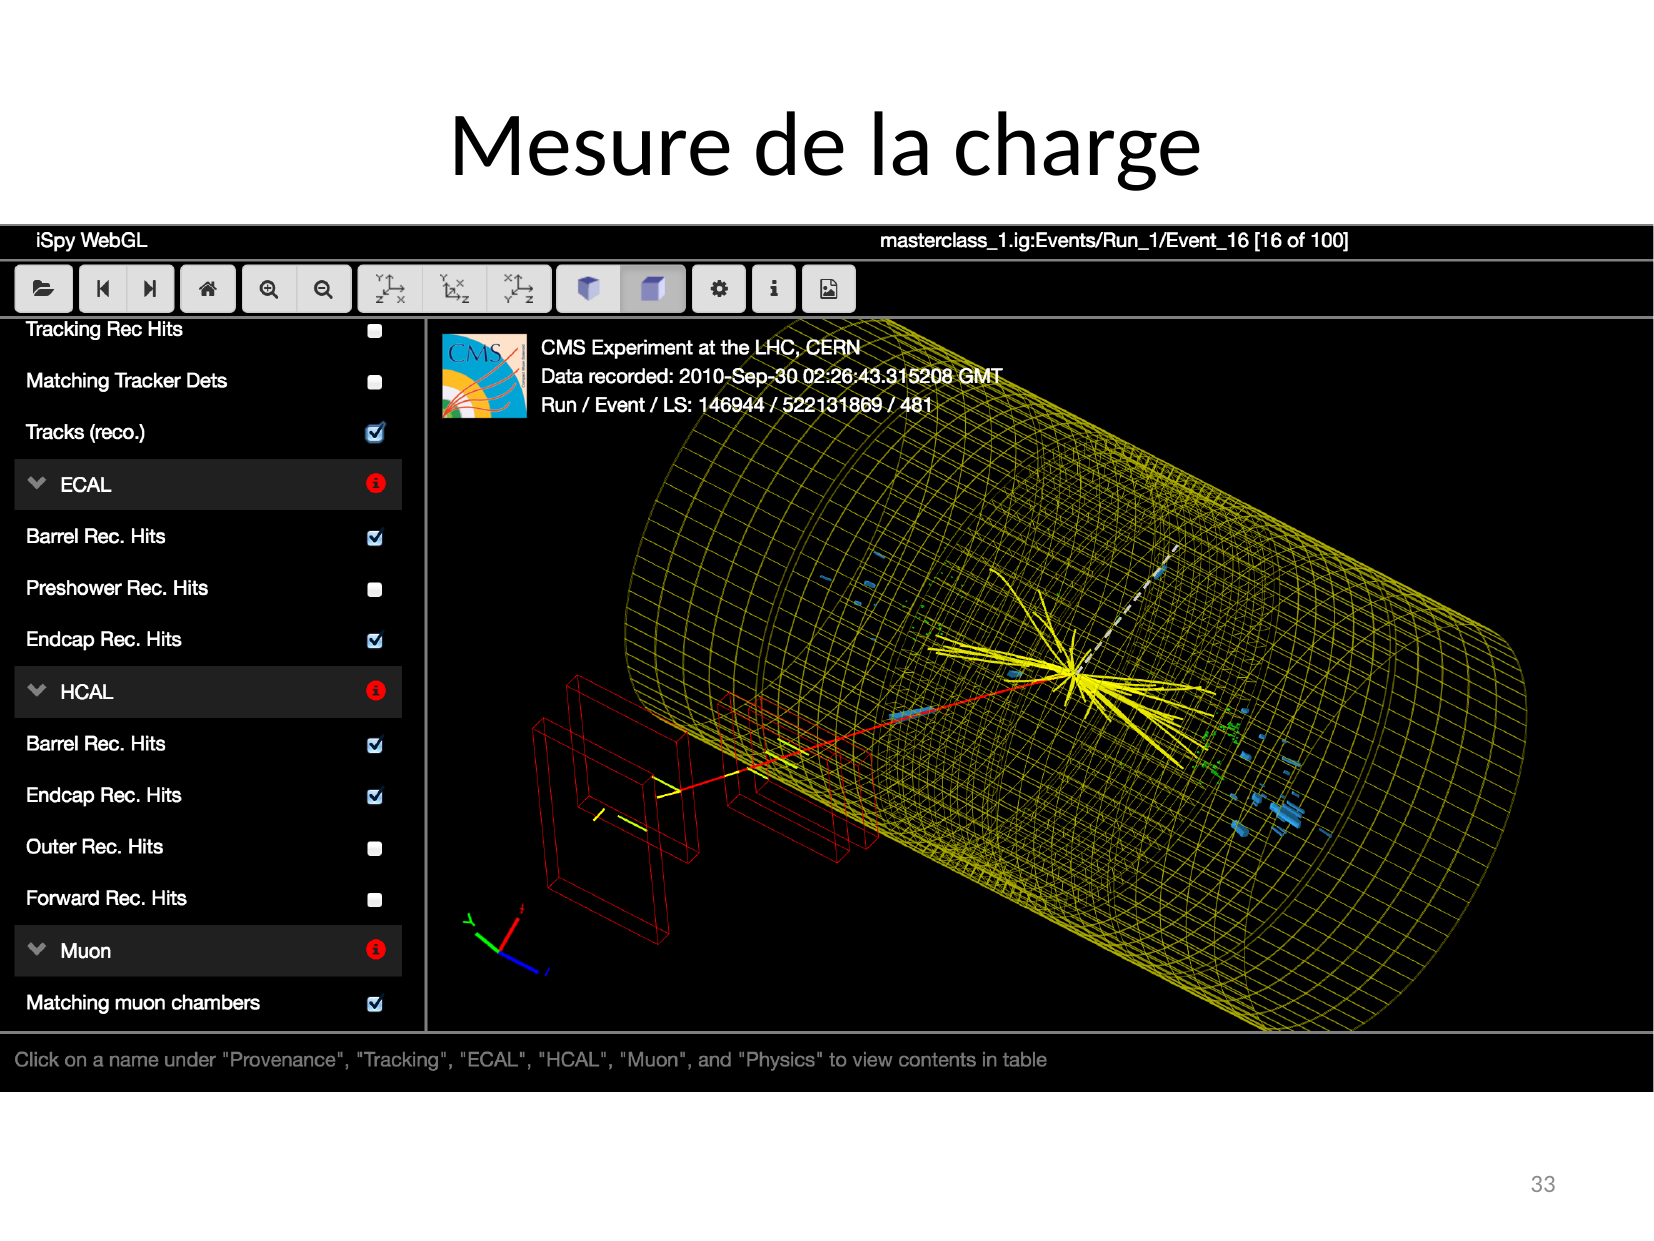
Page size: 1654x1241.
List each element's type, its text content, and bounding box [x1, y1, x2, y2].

slide_number <numéro> [1185, 1149, 1571, 1216]
picture [0, 224, 1654, 1092]
title Mesure de la charge [82, 49, 1571, 224]
